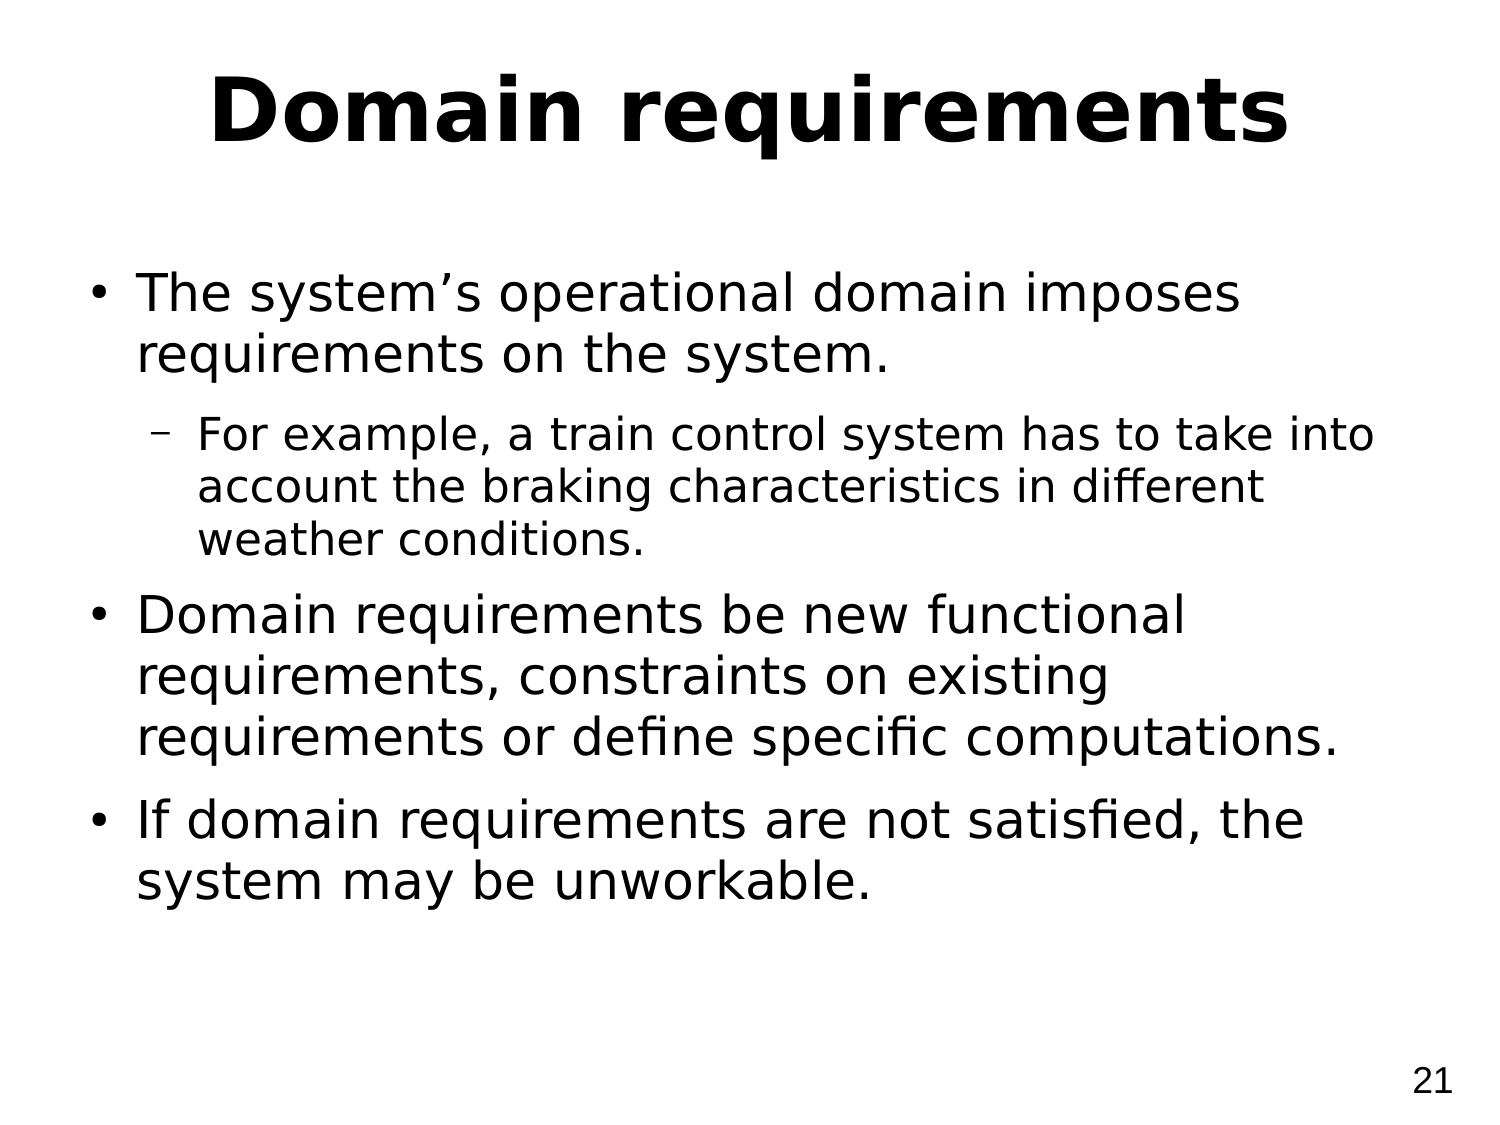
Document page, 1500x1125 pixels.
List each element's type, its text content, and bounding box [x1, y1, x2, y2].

title Domain requirements [75, 44, 1425, 177]
list The system’s operational domain imposes requirements on the system. For example, a train control system has to take into account the braking characteristics in different weather conditions. Domain requirements be new functional requirements, constraints on existing requirements or define specific computations. If domain requirements are not satisfied, the system may be unworkable. [75, 263, 1425, 916]
